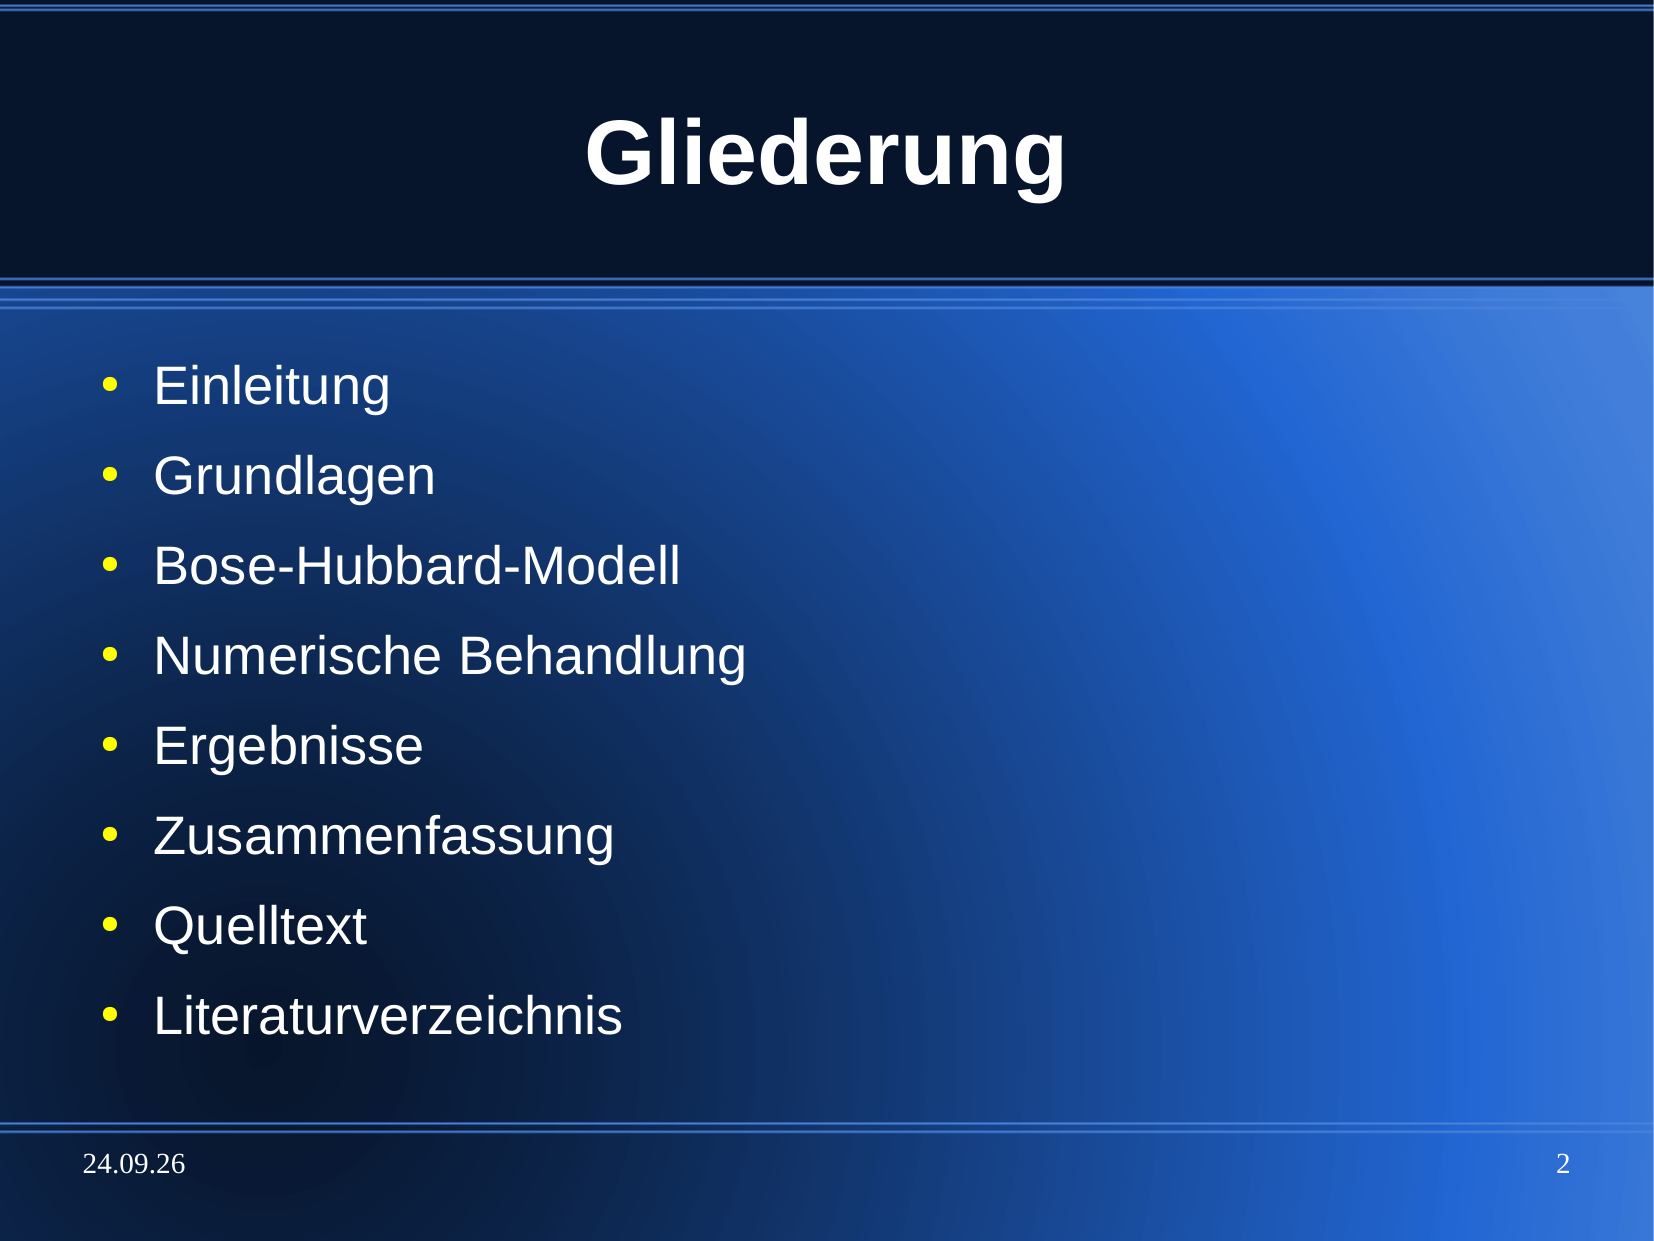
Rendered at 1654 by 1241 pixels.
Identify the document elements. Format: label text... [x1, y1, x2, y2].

picture [0, 0, 1654, 1241]
title Gliederung [82, 49, 1571, 257]
list Einleitung Grundlagen Bose-Hubbard-Modell Numerische Behandlung Ergebnisse Zusammenfassung Quelltext Literaturverzeichnis [82, 355, 1571, 1058]
